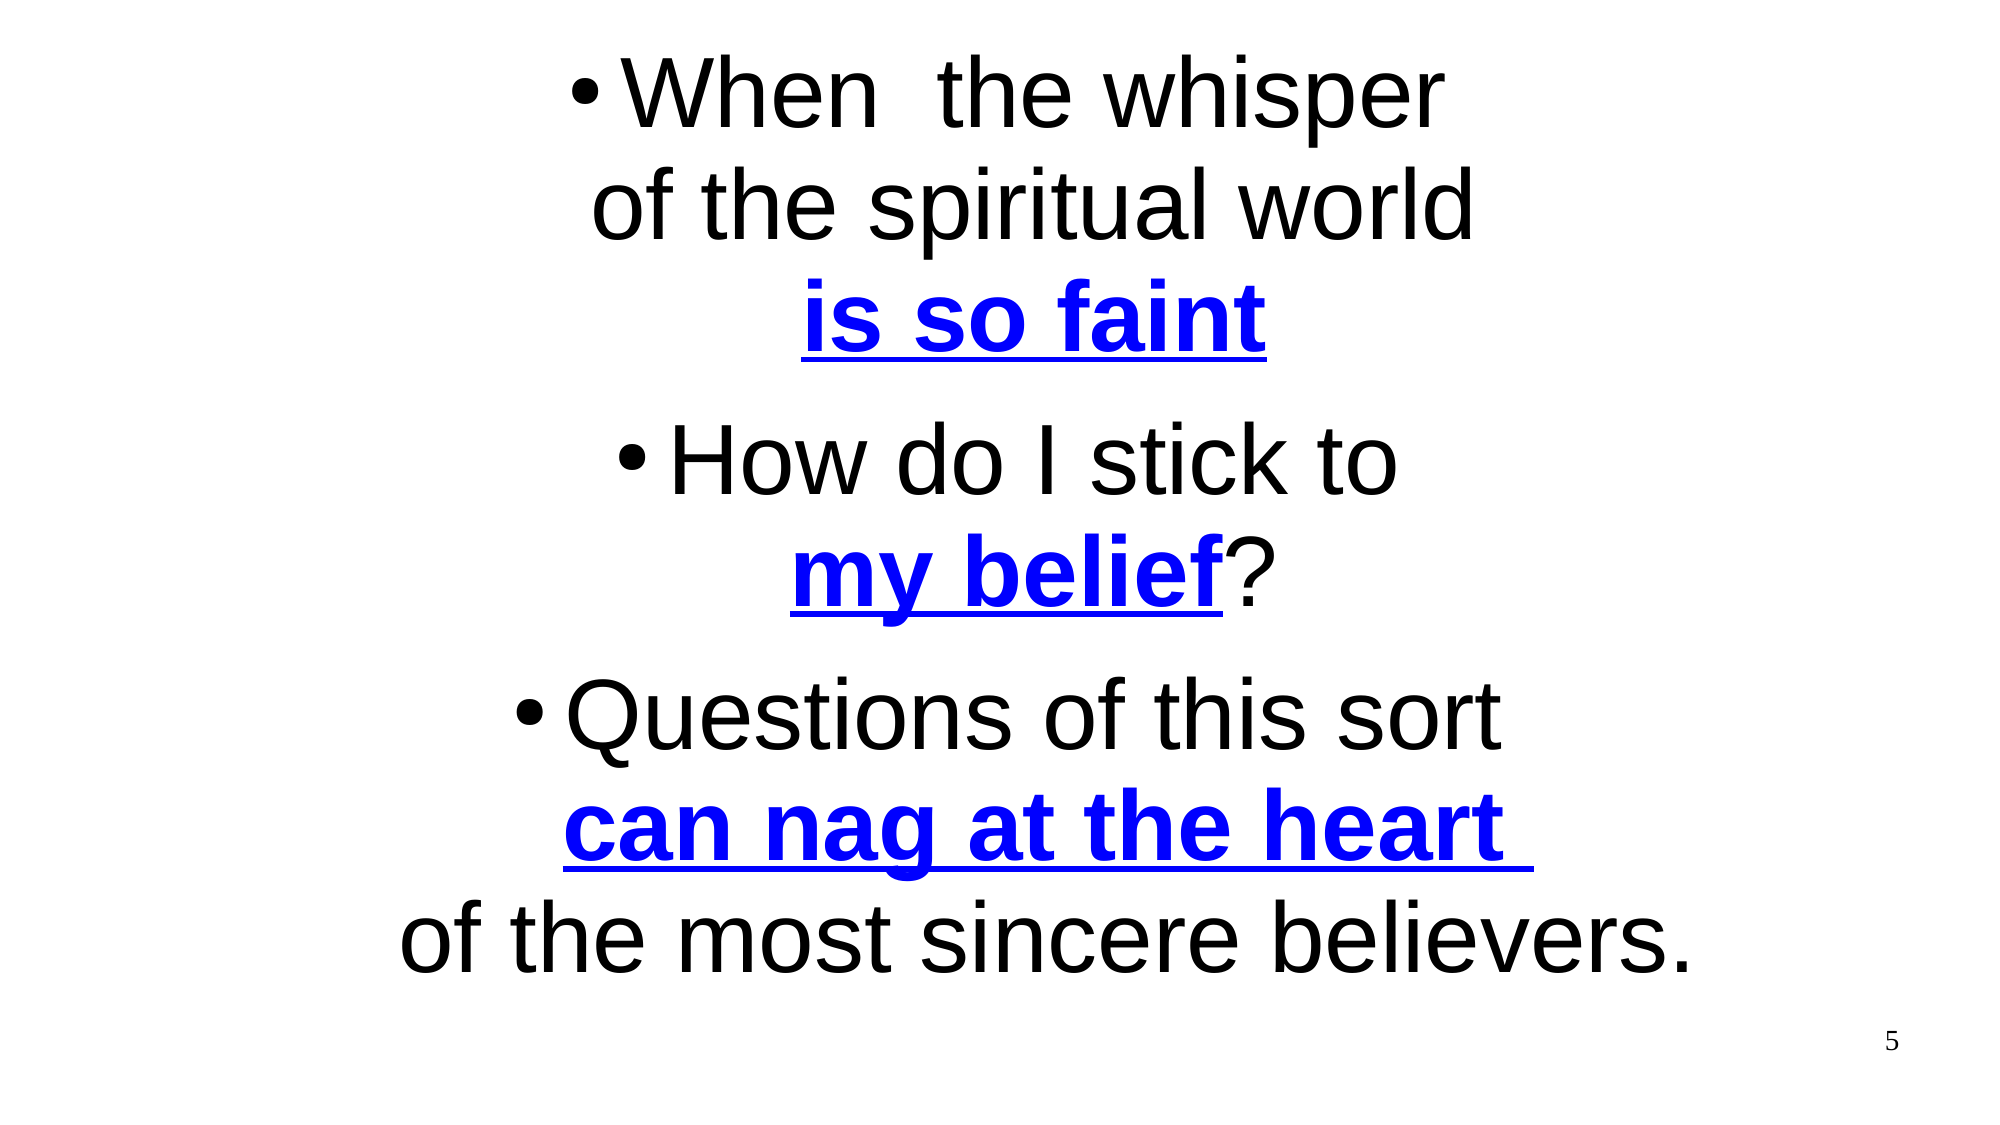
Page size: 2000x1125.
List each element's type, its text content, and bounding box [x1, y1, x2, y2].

list When the whisper of the spiritual world is so faint How do I stick to my belief? Questions of this sort can nag at the heart of the most sincere believers. [37, 37, 1988, 1088]
